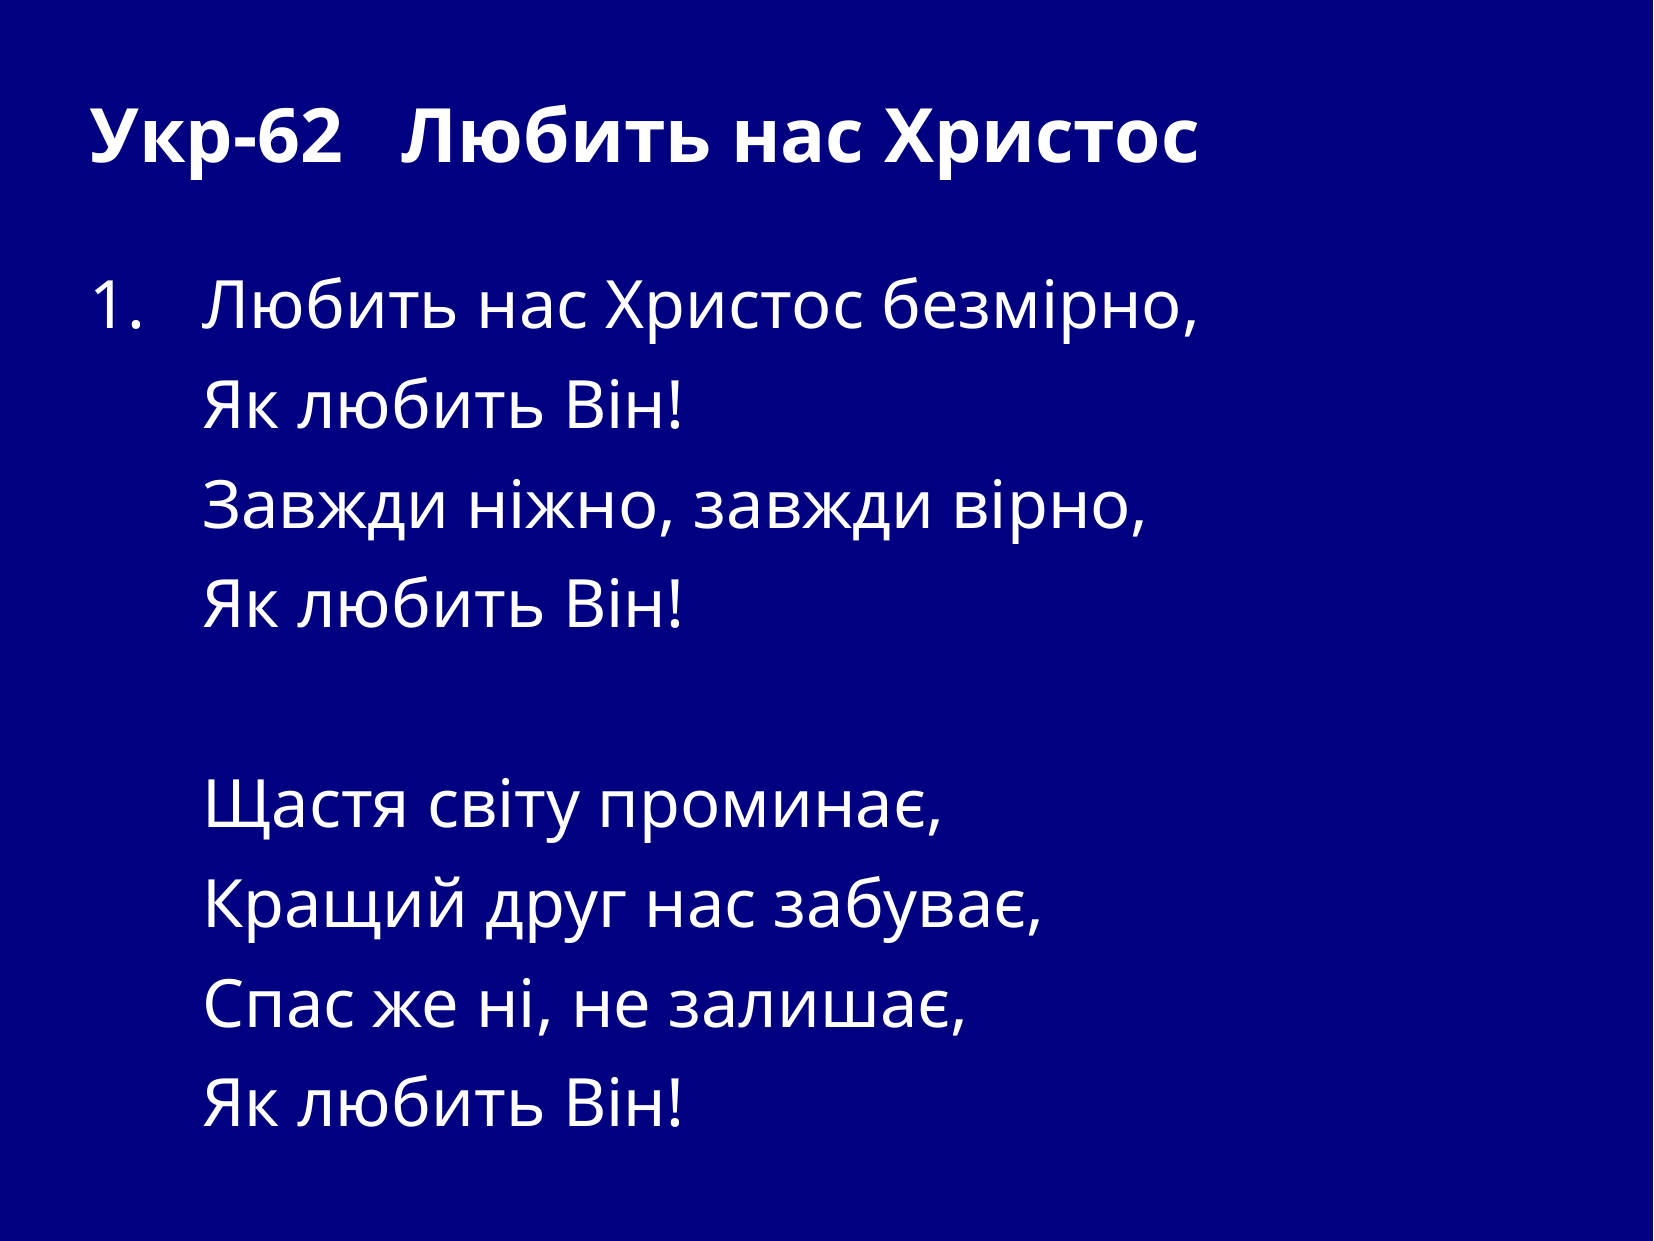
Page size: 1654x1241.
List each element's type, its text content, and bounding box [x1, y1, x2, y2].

text_box Укр-62 Любить нас Христос [75, 75, 1576, 188]
text_box 1. Любить нас Христос безмірно, Як любить Він! Завжди ніжно, завжди вірно, Як любить Він! Щастя світу проминає, Кращий друг нас забуває, Спас же ні, не залишає, Як любить Він! [75, 188, 1576, 1163]
